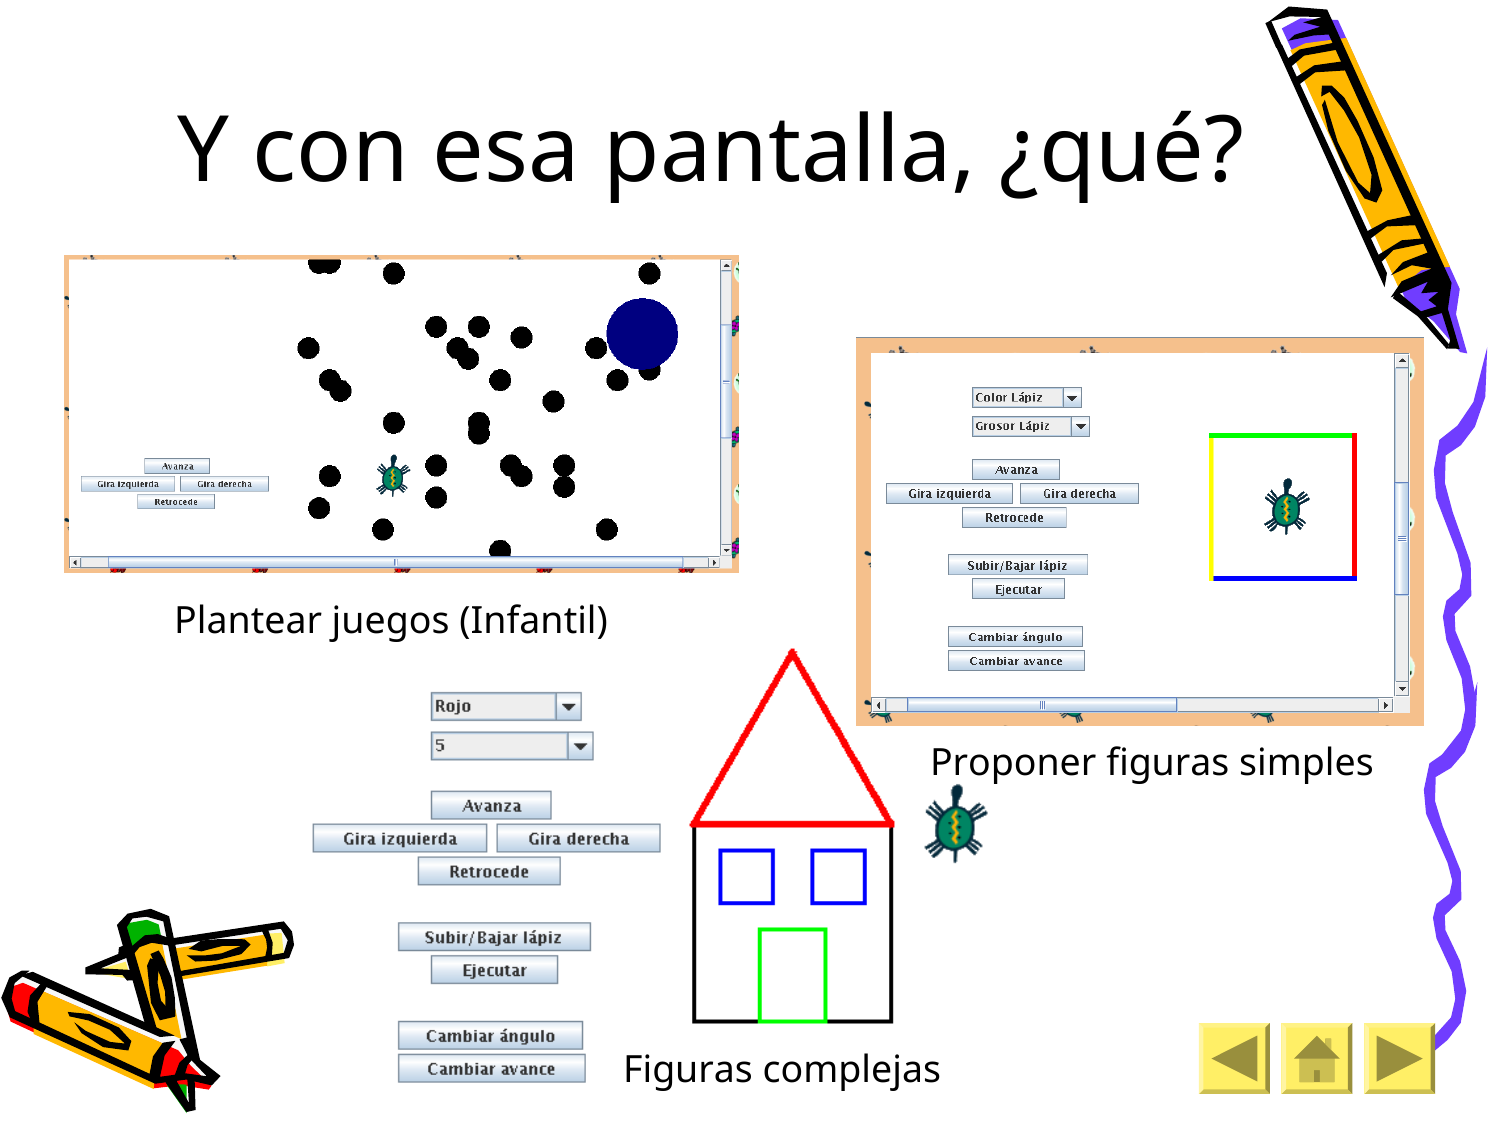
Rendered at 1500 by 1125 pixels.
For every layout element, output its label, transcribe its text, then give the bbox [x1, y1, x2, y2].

picture [301, 337, 1424, 1096]
title Y con esa pantalla, ¿qué? [147, 72, 1275, 217]
text_box Figuras complejas [608, 1034, 975, 1102]
text_box [1283, 1023, 1353, 1094]
picture [64, 255, 739, 573]
text_box Proponer figuras simples [915, 727, 1412, 795]
text_box [1366, 1023, 1436, 1094]
text_box [1200, 1023, 1270, 1094]
text_box Plantear juegos (Infantil) [159, 586, 680, 653]
